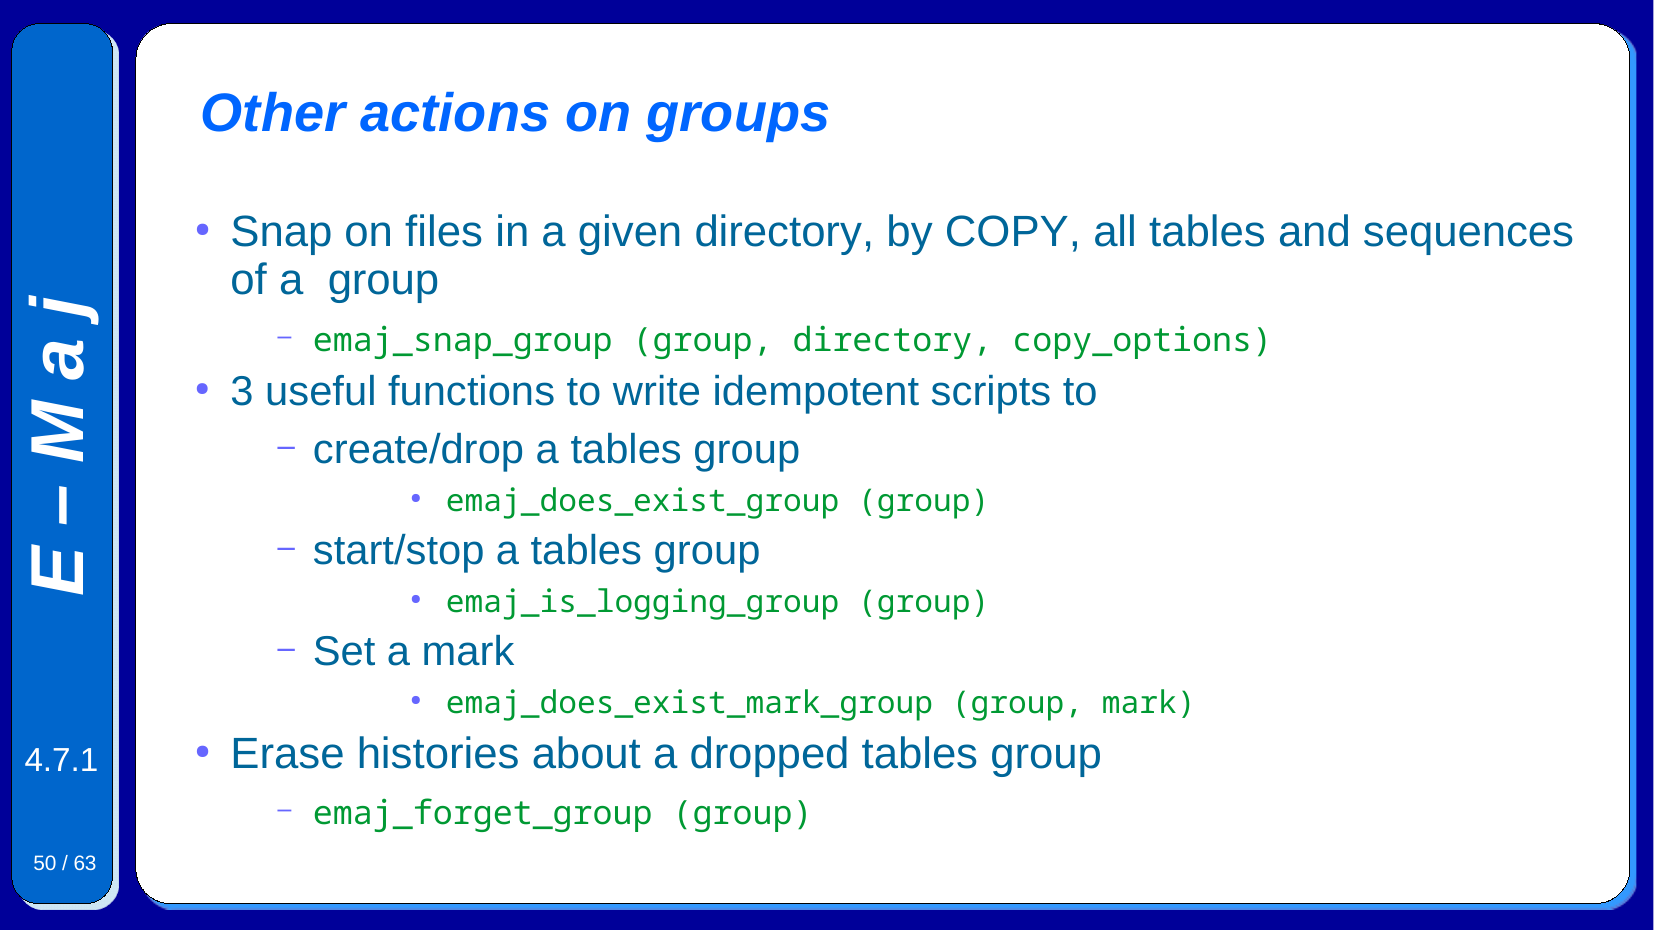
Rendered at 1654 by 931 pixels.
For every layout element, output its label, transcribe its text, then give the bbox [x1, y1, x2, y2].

title Other actions on groups [200, 34, 1575, 191]
list Snap on files in a given directory, by COPY, all tables and sequences of a group emaj_snap_group (group, directory, copy_options) 3 useful functions to write idempotent scripts to create/drop a tables group emaj_does_exist_group (group) start/stop a tables group emaj_is_logging_group (group) Set a mark emaj_does_exist_mark_group (group, mark) Erase histories about a dropped tables group emaj_forget_group (group) [177, 206, 1587, 922]
